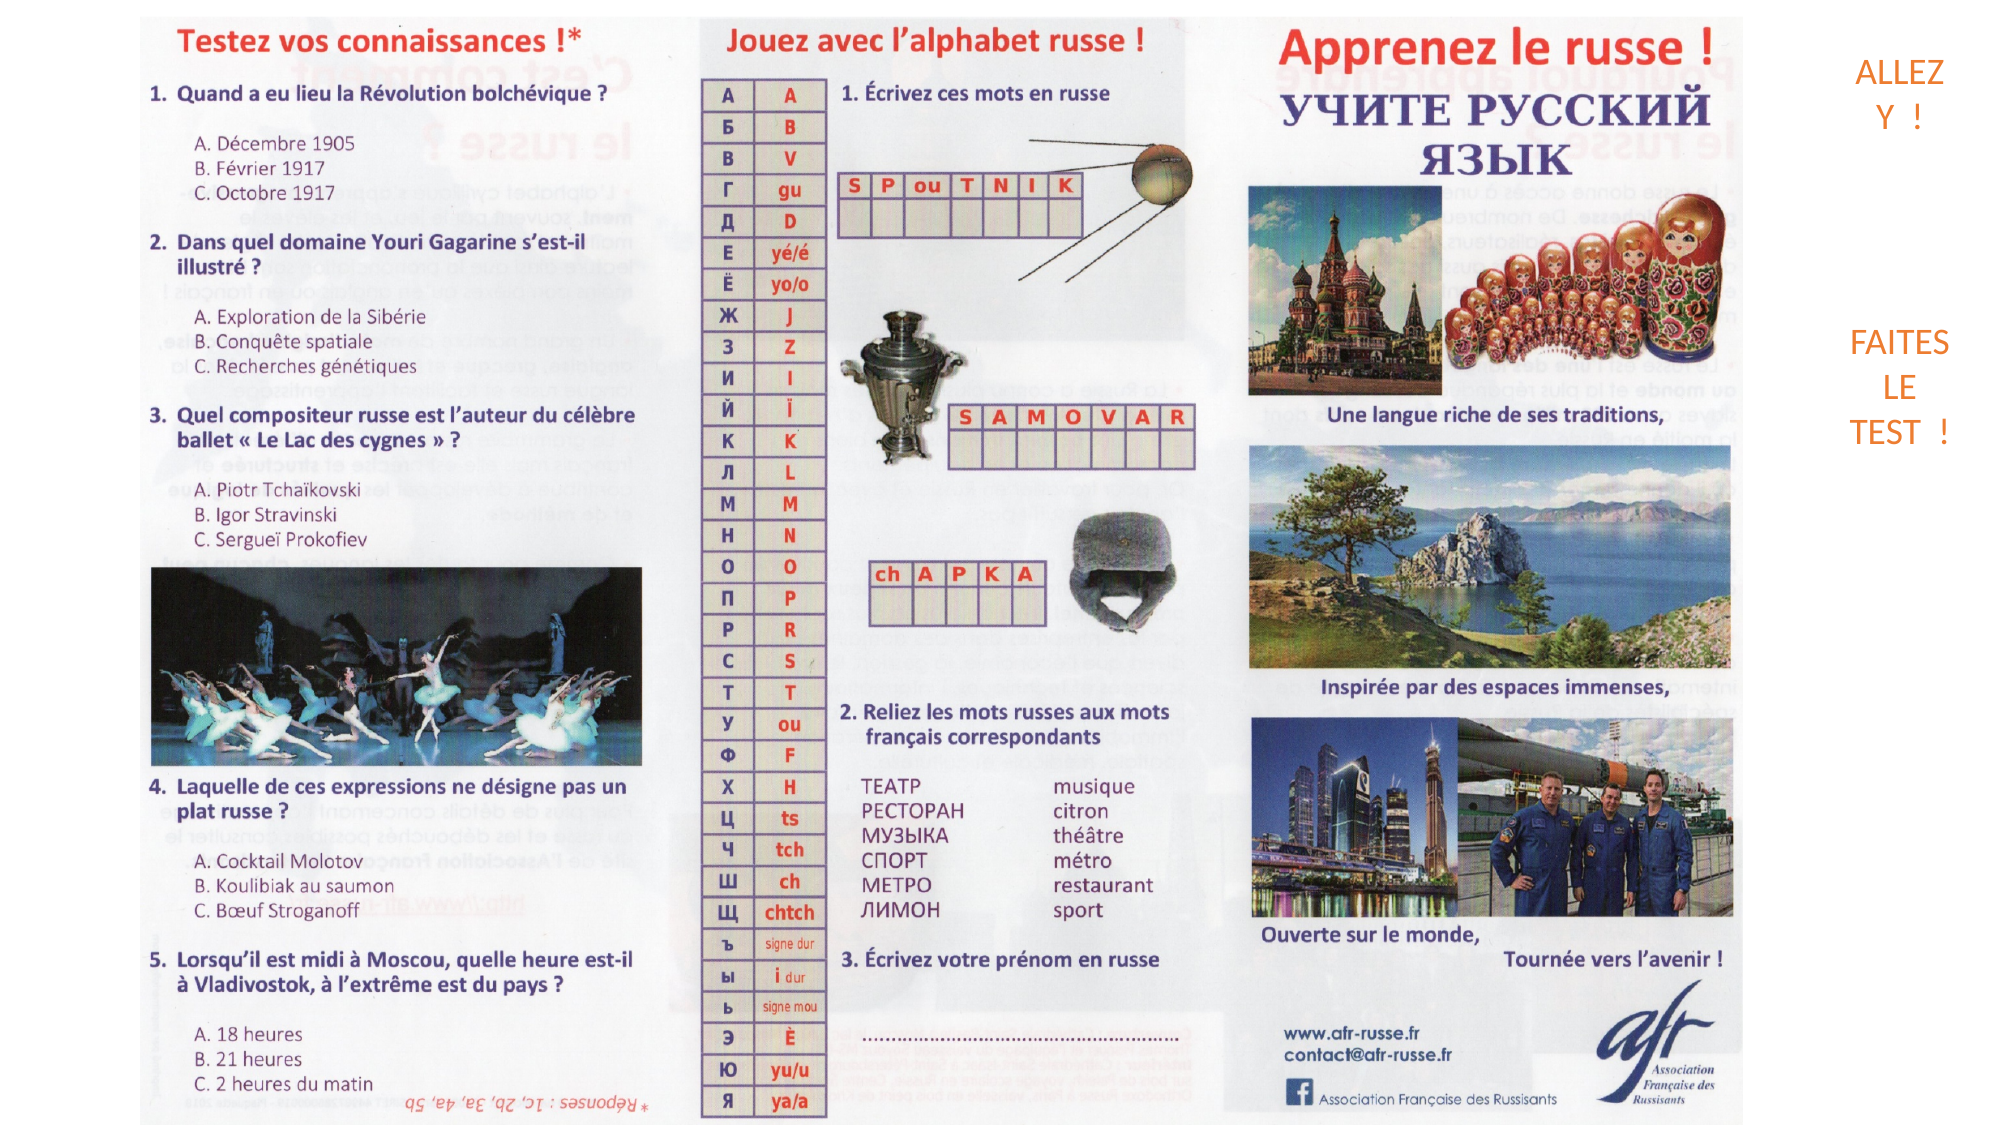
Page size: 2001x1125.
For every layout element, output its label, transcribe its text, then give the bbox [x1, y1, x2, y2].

text_box ALLEZ Y ! FAITES LE TEST ! [1834, 39, 1973, 464]
picture [139, 16, 1743, 1125]
